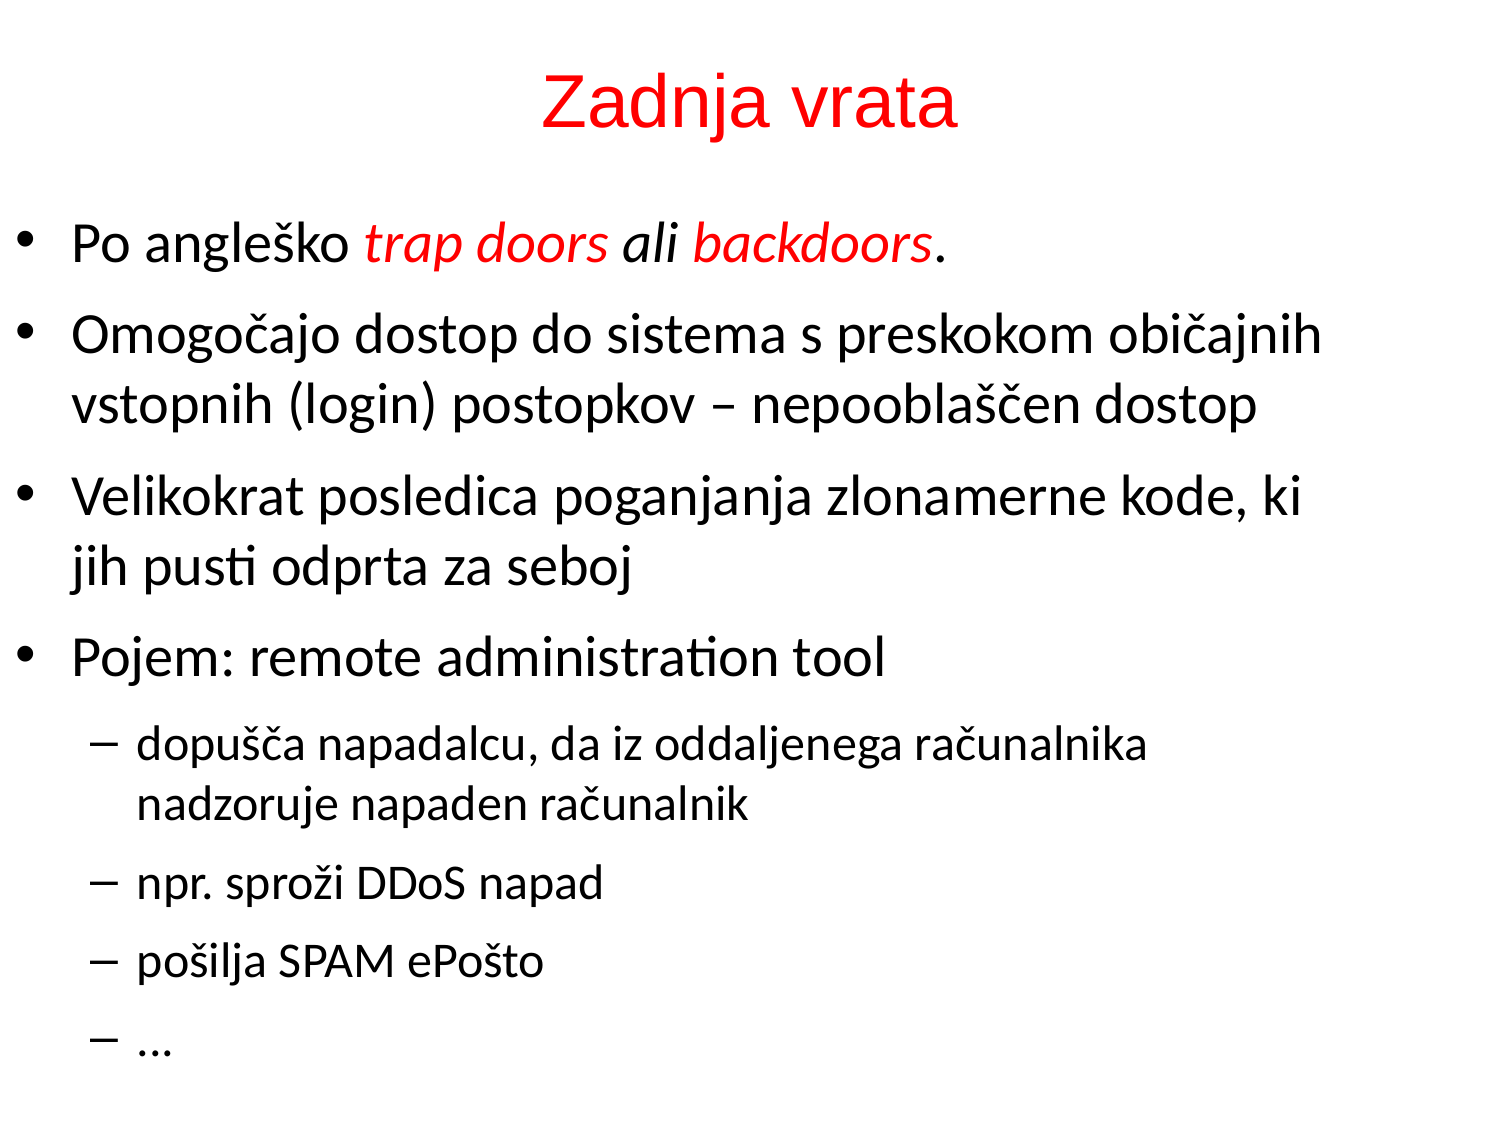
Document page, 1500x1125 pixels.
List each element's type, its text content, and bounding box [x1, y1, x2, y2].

title Zadnja vrata [75, 45, 1426, 151]
list Po angleško trap doors ali backdoors. Omogočajo dostop do sistema s preskokom običajnih vstopnih (login) postopkov – nepooblaščen dostop Velikokrat posledica poganjanja zlonamerne kode, ki jih pusti odprta za seboj Pojem: remote administration tool dopušča napadalcu, da iz oddaljenega računalnika nadzoruje napaden računalnik npr. sproži DDoS napad pošilja SPAM ePošto ... [0, 196, 1351, 1125]
